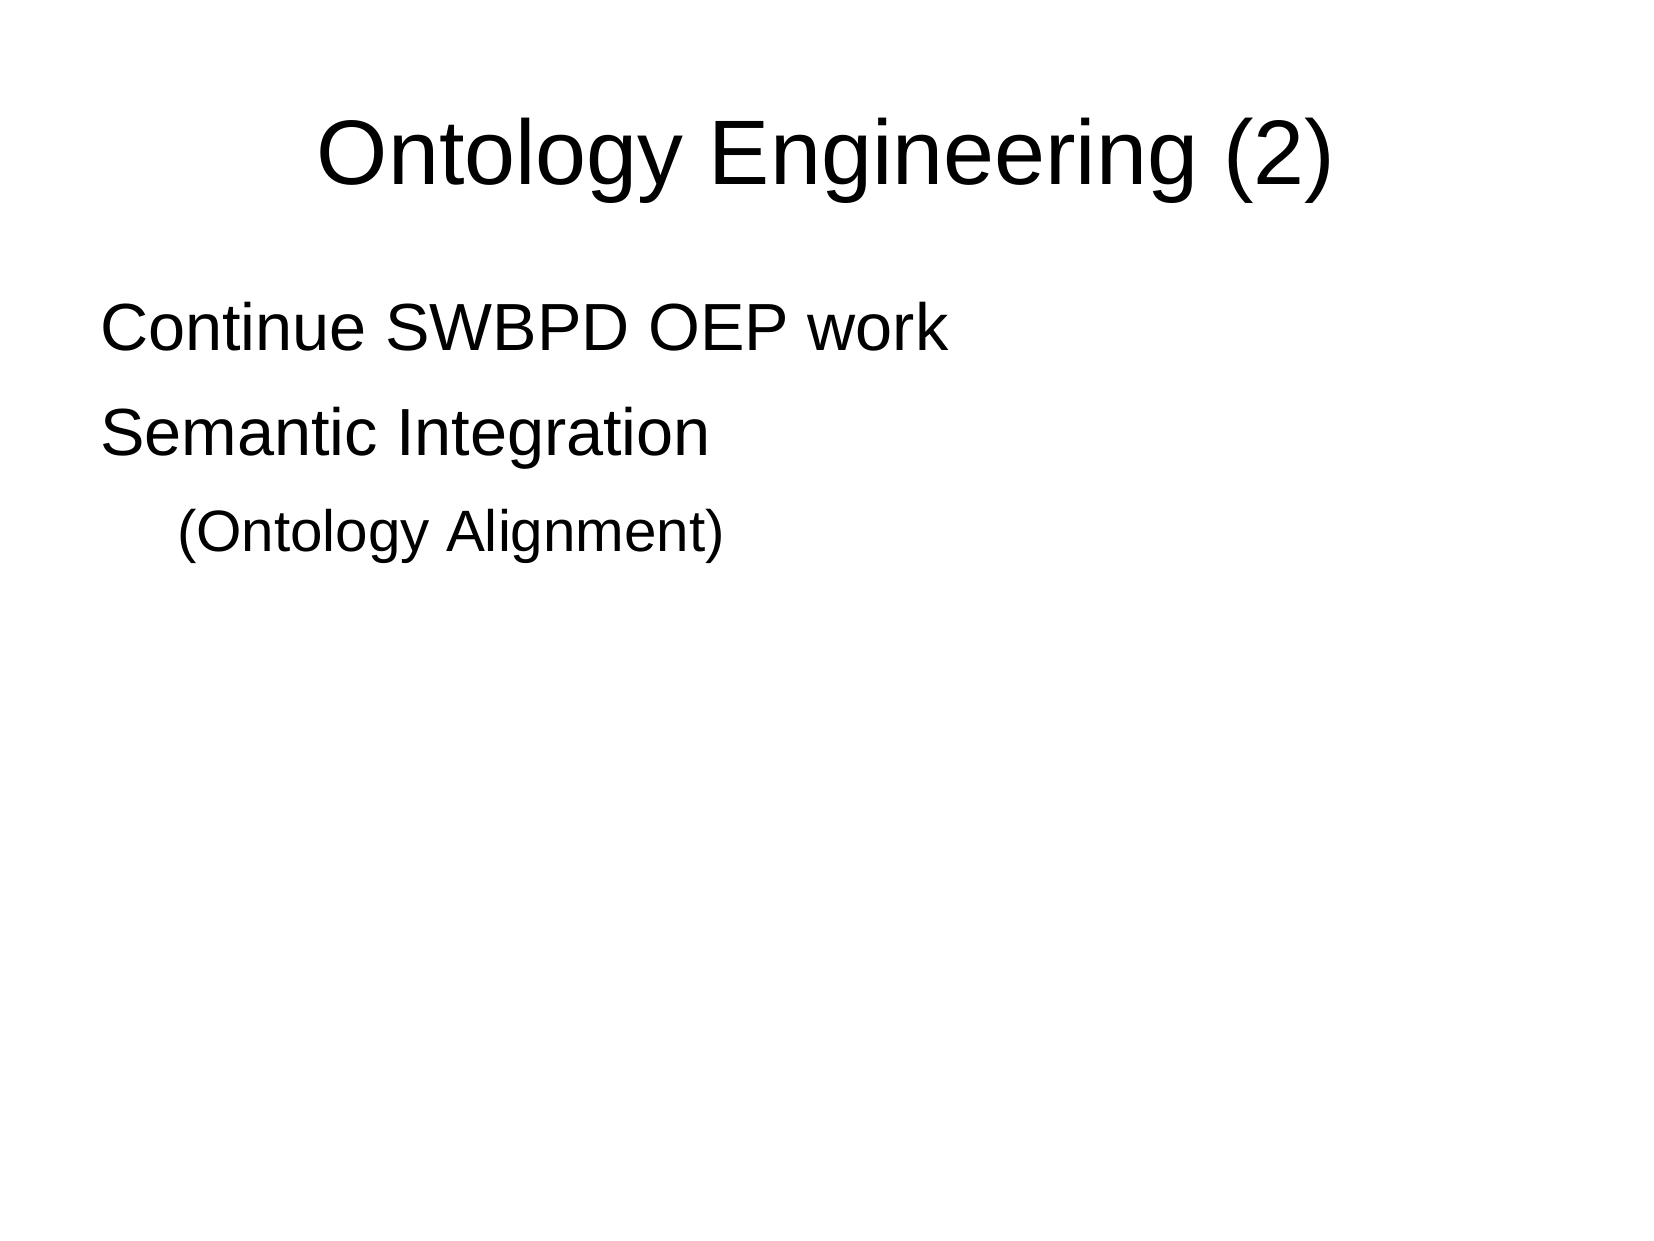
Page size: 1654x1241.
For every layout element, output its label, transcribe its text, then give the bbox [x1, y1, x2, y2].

title Ontology Engineering (2) [82, 49, 1571, 257]
list Continue SWBPD OEP work Semantic Integration (Ontology Alignment) [82, 290, 1571, 1109]
